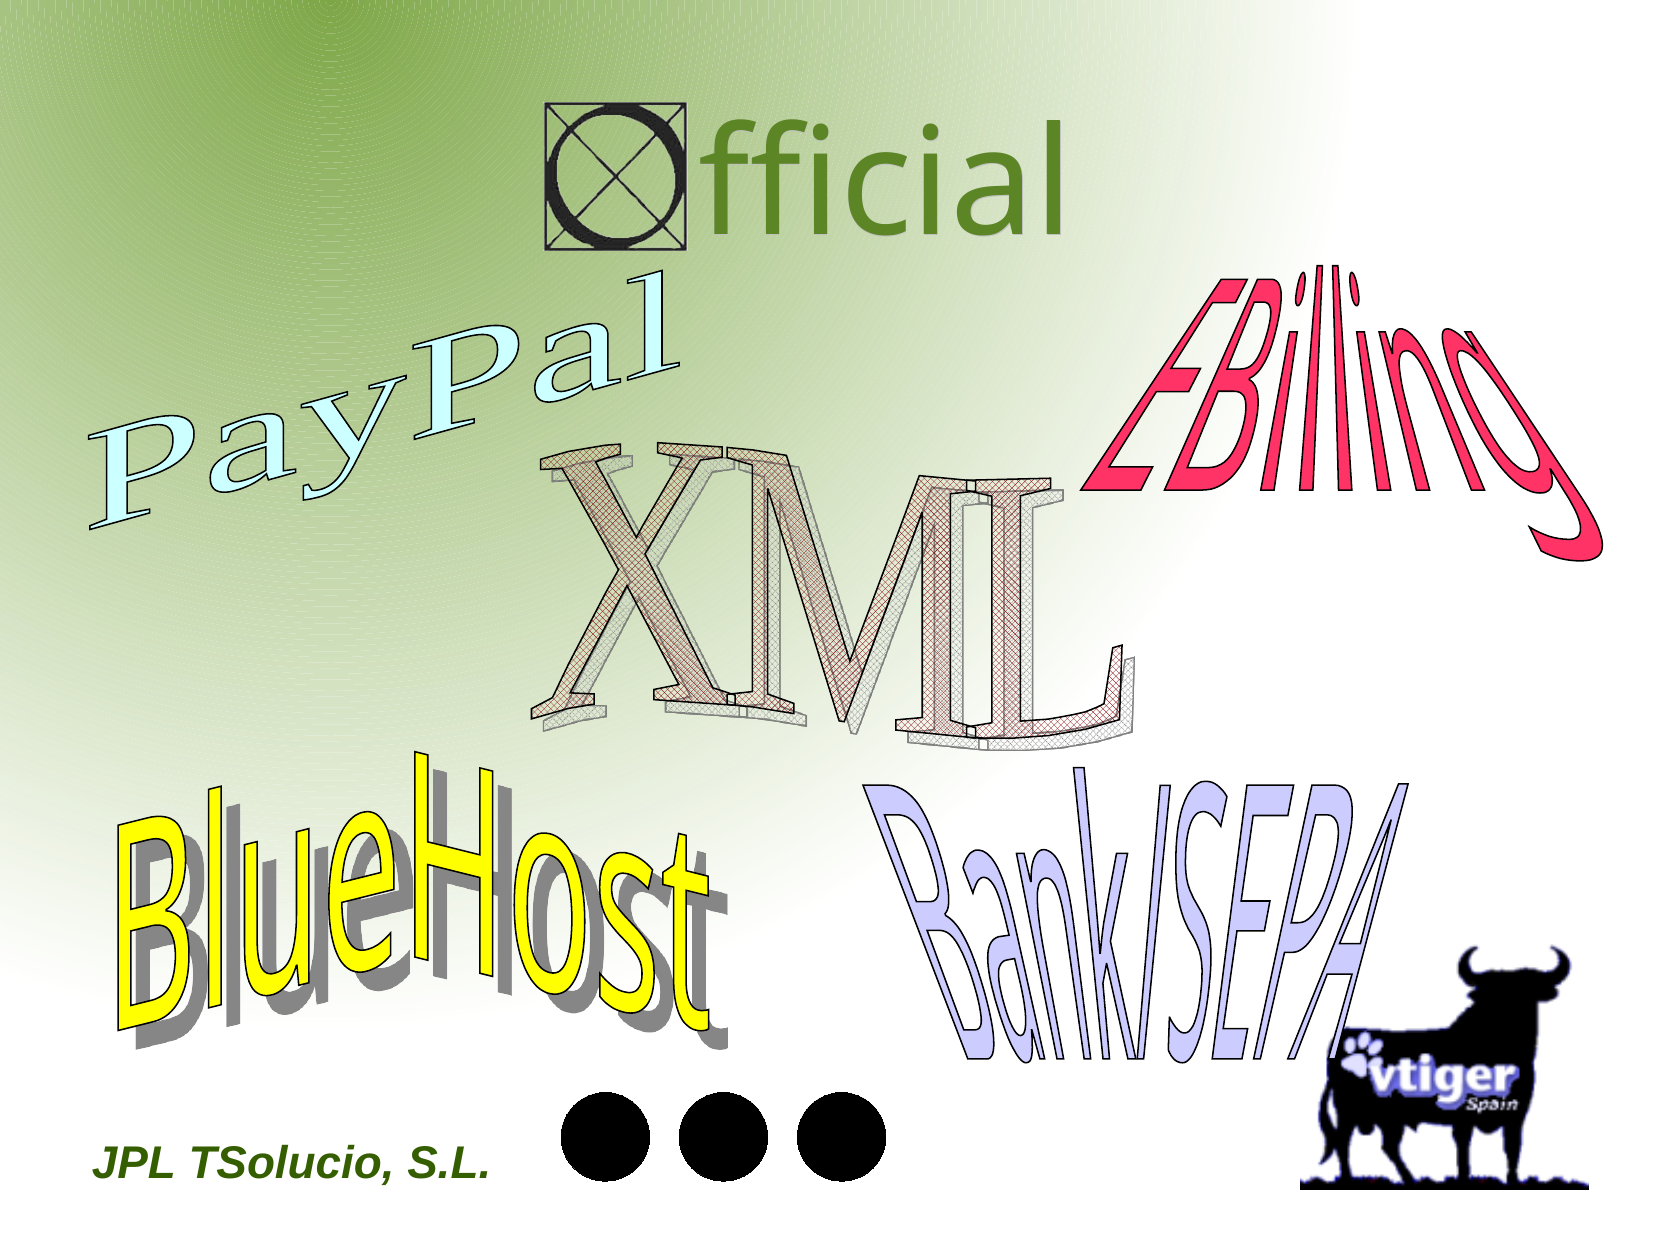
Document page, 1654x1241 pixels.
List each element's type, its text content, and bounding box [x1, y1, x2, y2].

text_box BlueHost [662, 833, 709, 1031]
text_box EBilling [1295, 272, 1306, 306]
text_box BlueHost [244, 828, 309, 996]
text_box XML [531, 442, 1123, 739]
text_box EBilling [1349, 272, 1359, 306]
text_box BlueHost [514, 833, 585, 995]
text_box Bank/SEPA [1016, 849, 1091, 1059]
text_box EBilling [1080, 279, 1248, 491]
text_box BlueHost [118, 816, 189, 1031]
text_box [561, 1092, 650, 1182]
text_box EBilling [1299, 265, 1323, 491]
text_box PayPal [534, 323, 621, 403]
picture [543, 102, 691, 251]
text_box EBilling [1332, 265, 1352, 491]
text_box EBilling [1356, 331, 1391, 491]
text_box PayPal [210, 413, 296, 493]
text_box EBilling [1442, 328, 1603, 561]
text_box Bank/SEPA [862, 785, 994, 1059]
picture [1300, 939, 1589, 1190]
text_box [797, 1092, 886, 1182]
text_box BlueHost [328, 811, 394, 973]
text_box Bank/SEPA [963, 850, 1045, 1063]
text_box PayPal [413, 325, 519, 440]
text_box Bank/SEPA [1137, 785, 1171, 1059]
text_box EBilling [1164, 279, 1282, 491]
title fficial [121, 89, 1534, 264]
text_box EBilling [1379, 328, 1485, 491]
picture [1341, 939, 1361, 943]
text_box EBilling [1260, 331, 1298, 491]
text_box BlueHost [414, 751, 493, 977]
text_box Bank/SEPA [1287, 783, 1409, 1059]
text_box Bank/SEPA [1168, 781, 1227, 1063]
text_box BlueHost [599, 852, 655, 1014]
text_box Bank/SEPA [1073, 767, 1136, 1059]
picture [1300, 939, 1335, 1025]
text_box BlueHost [208, 786, 222, 1008]
text_box PayPal [627, 270, 680, 381]
text_box Bank/SEPA [1212, 785, 1294, 1059]
text_box PayPal [88, 415, 194, 530]
text_box [679, 1092, 768, 1182]
text_box PayPal [301, 375, 407, 501]
text_box Bank/SEPA [1253, 785, 1353, 1059]
